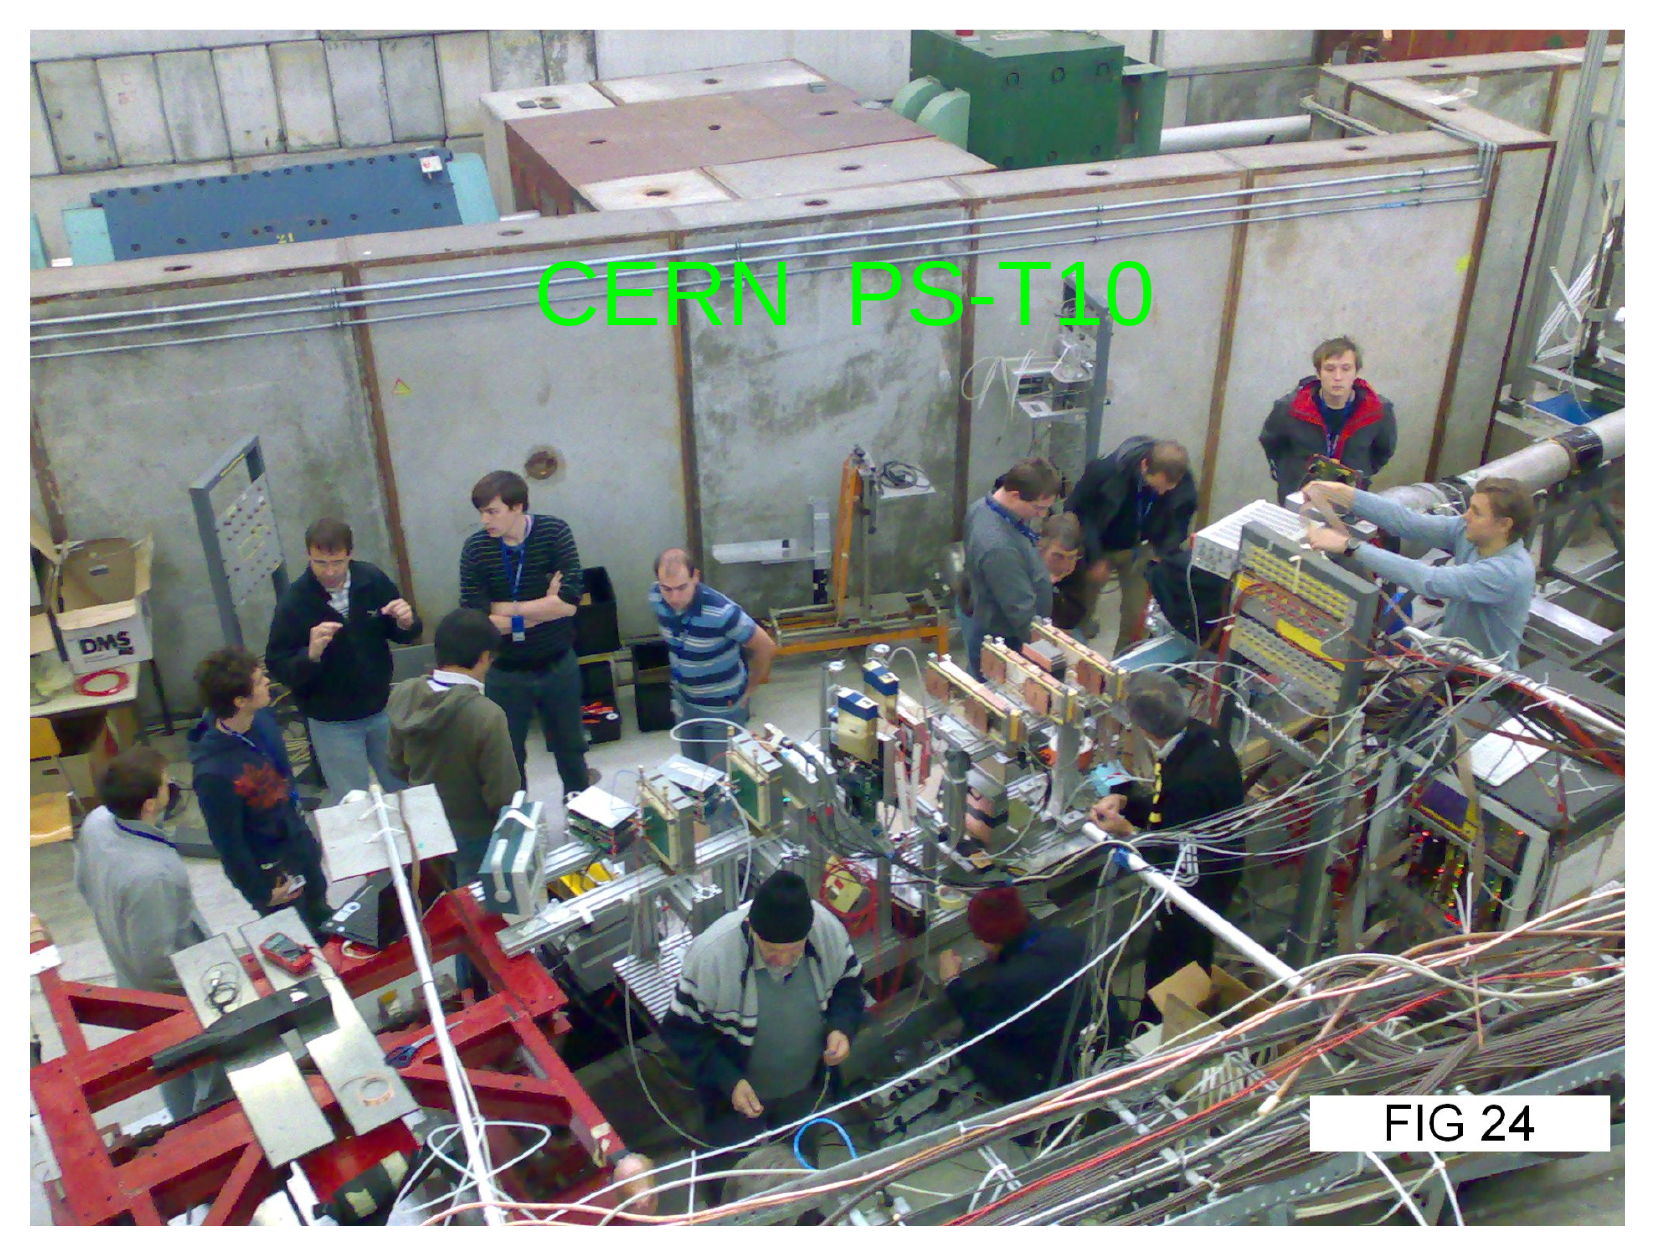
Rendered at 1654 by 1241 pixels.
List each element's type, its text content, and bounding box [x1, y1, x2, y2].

picture [29, 29, 1625, 1226]
title CERN PS-T10 [88, 204, 1577, 384]
